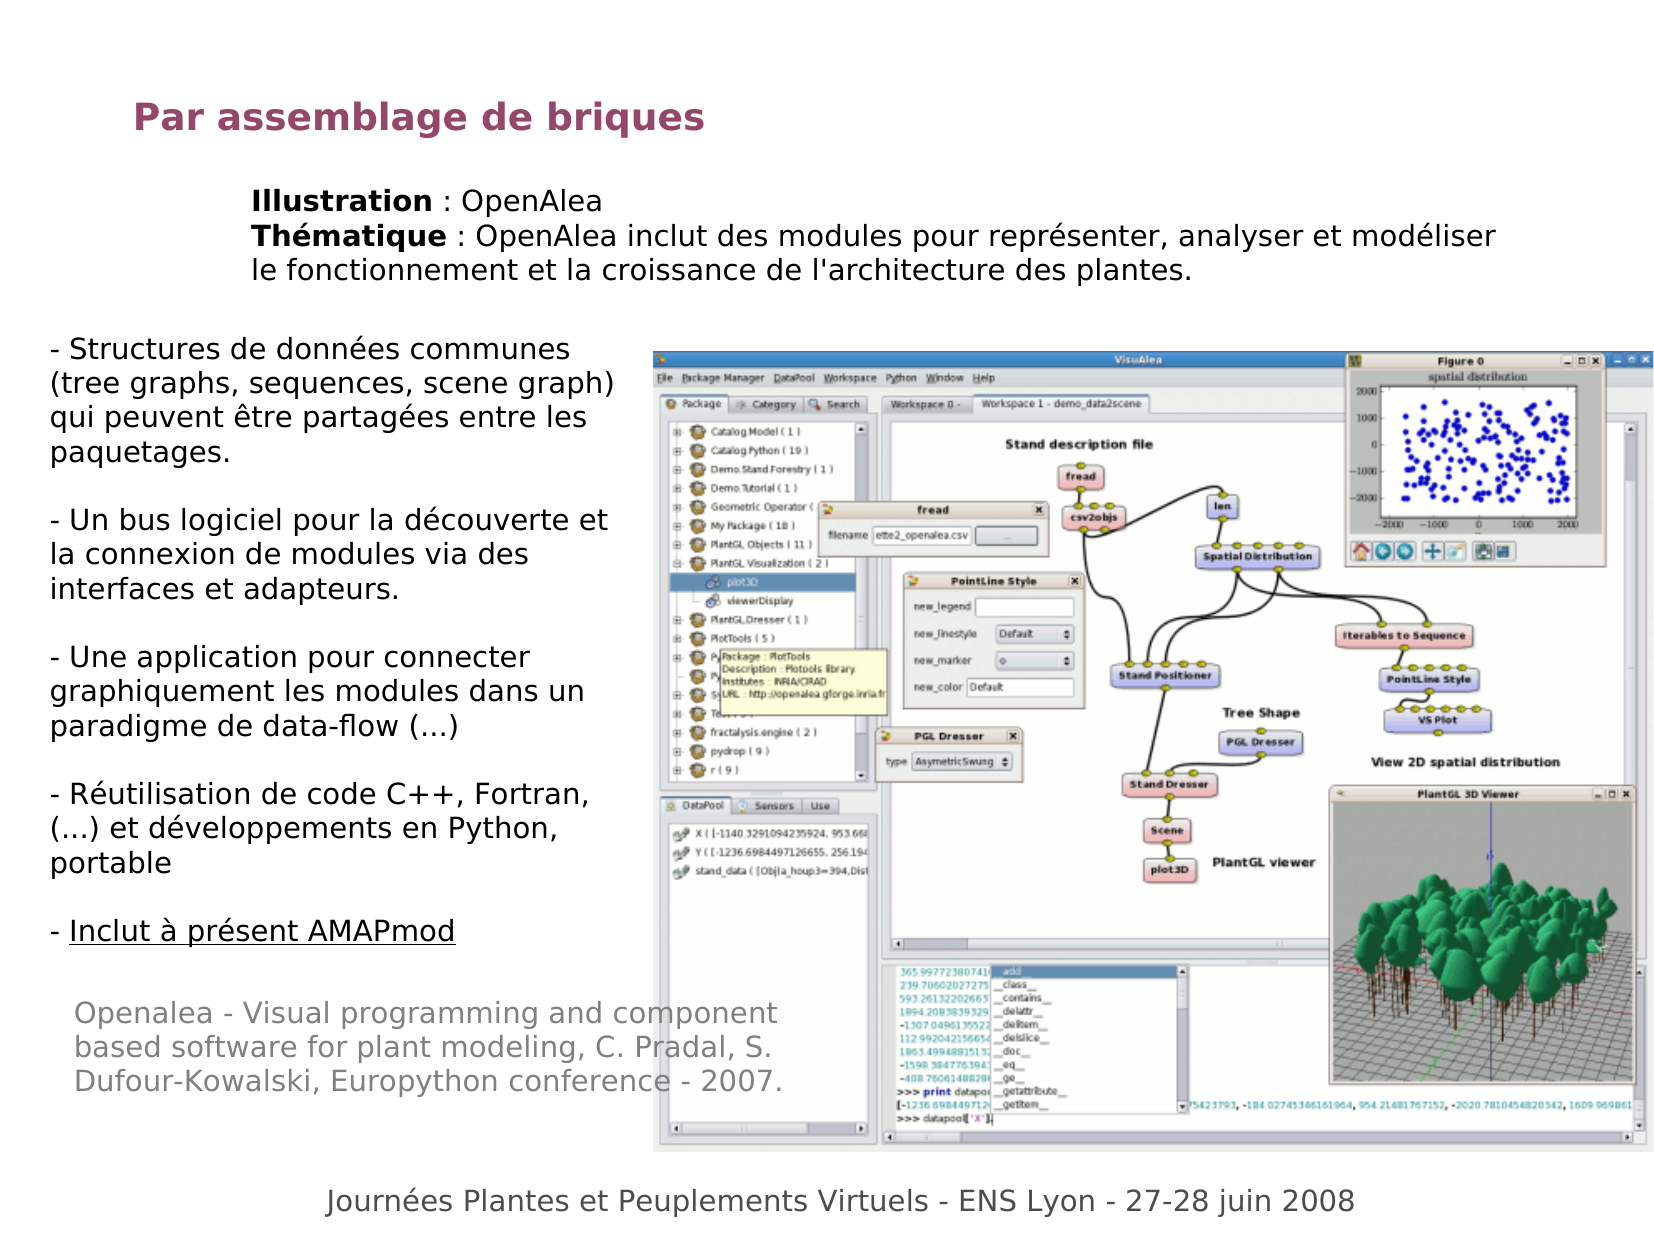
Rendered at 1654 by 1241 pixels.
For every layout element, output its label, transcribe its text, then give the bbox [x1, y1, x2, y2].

text_box - Structures de données communes (tree graphs, sequences, scene graph) qui peuvent être partagées entre les paquetages. - Un bus logiciel pour la découverte et la connexion de modules via des interfaces et adapteurs. - Une application pour connecter graphiquement les modules dans un paradigme de data-flow (...) - Réutilisation de code C++, Fortran, (...) et développements en Python, portable - Inclut à présent AMAPmod [34, 324, 650, 1006]
text_box Journées Plantes et Peuplements Virtuels - ENS Lyon - 27-28 juin 2008 [177, 1176, 1506, 1226]
text_box Illustration : OpenAlea Thématique : OpenAlea inclut des modules pour représenter, analyser et modéliser le fonctionnement et la croissance de l'architecture des plantes. [236, 177, 1536, 295]
text_box Par assemblage de briques [118, 88, 1034, 147]
picture [653, 351, 1654, 1152]
text_box Openalea - Visual programming and component based software for plant modeling, C. Pradal, S. Dufour-Kowalski, Europython conference - 2007. [59, 988, 857, 1152]
